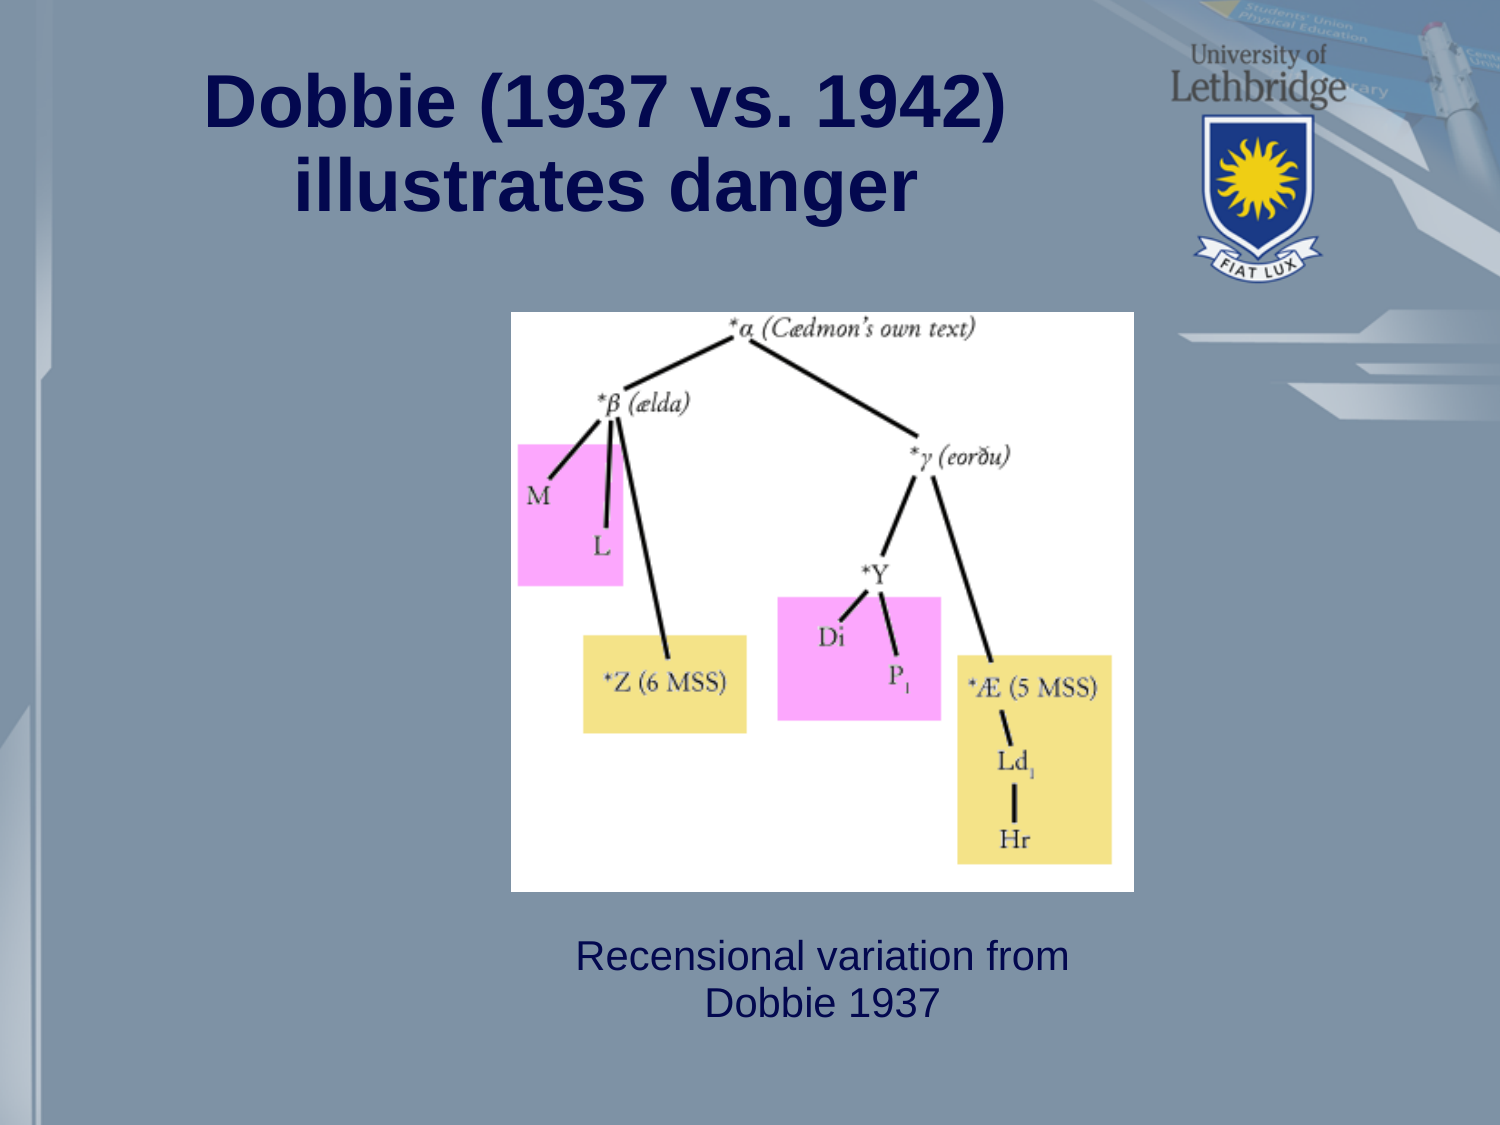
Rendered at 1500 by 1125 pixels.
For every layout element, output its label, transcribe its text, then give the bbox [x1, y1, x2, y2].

title Dobbie (1937 vs. 1942) illustrates danger [75, 46, 1138, 241]
list Recensional variation from Dobbie 1937 [511, 933, 1134, 1052]
picture [0, 0, 1500, 1125]
